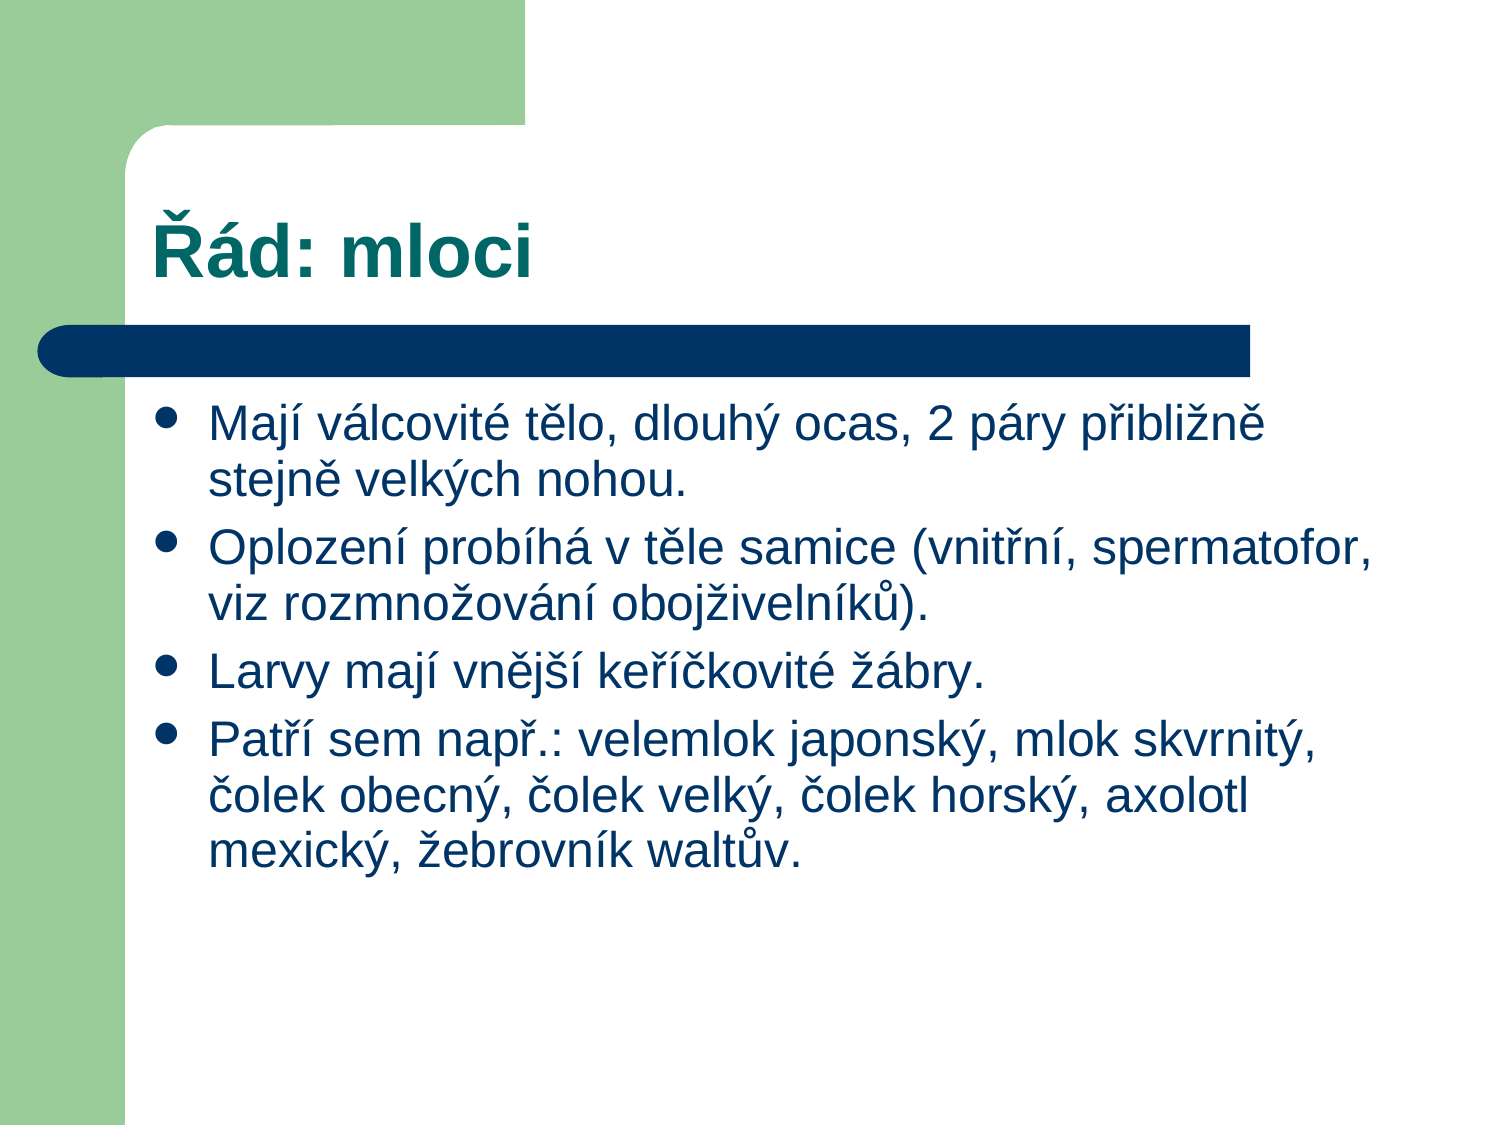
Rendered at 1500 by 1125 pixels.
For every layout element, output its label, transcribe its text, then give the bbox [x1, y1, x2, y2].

list Mají válcovité tělo, dlouhý ocas, 2 páry přibližně stejně velkých nohou. Oplození probíhá v těle samice (vnitřní, spermatofor, viz rozmnožování obojživelníků). Larvy mají vnější keříčkovité žábry. Patří sem např.: velemlok japonský, mlok skvrnitý, čolek obecný, čolek velký, čolek horský, axolotl mexický, žebrovník waltův. [137, 387, 1400, 999]
title Řád: mloci [136, 136, 1414, 301]
